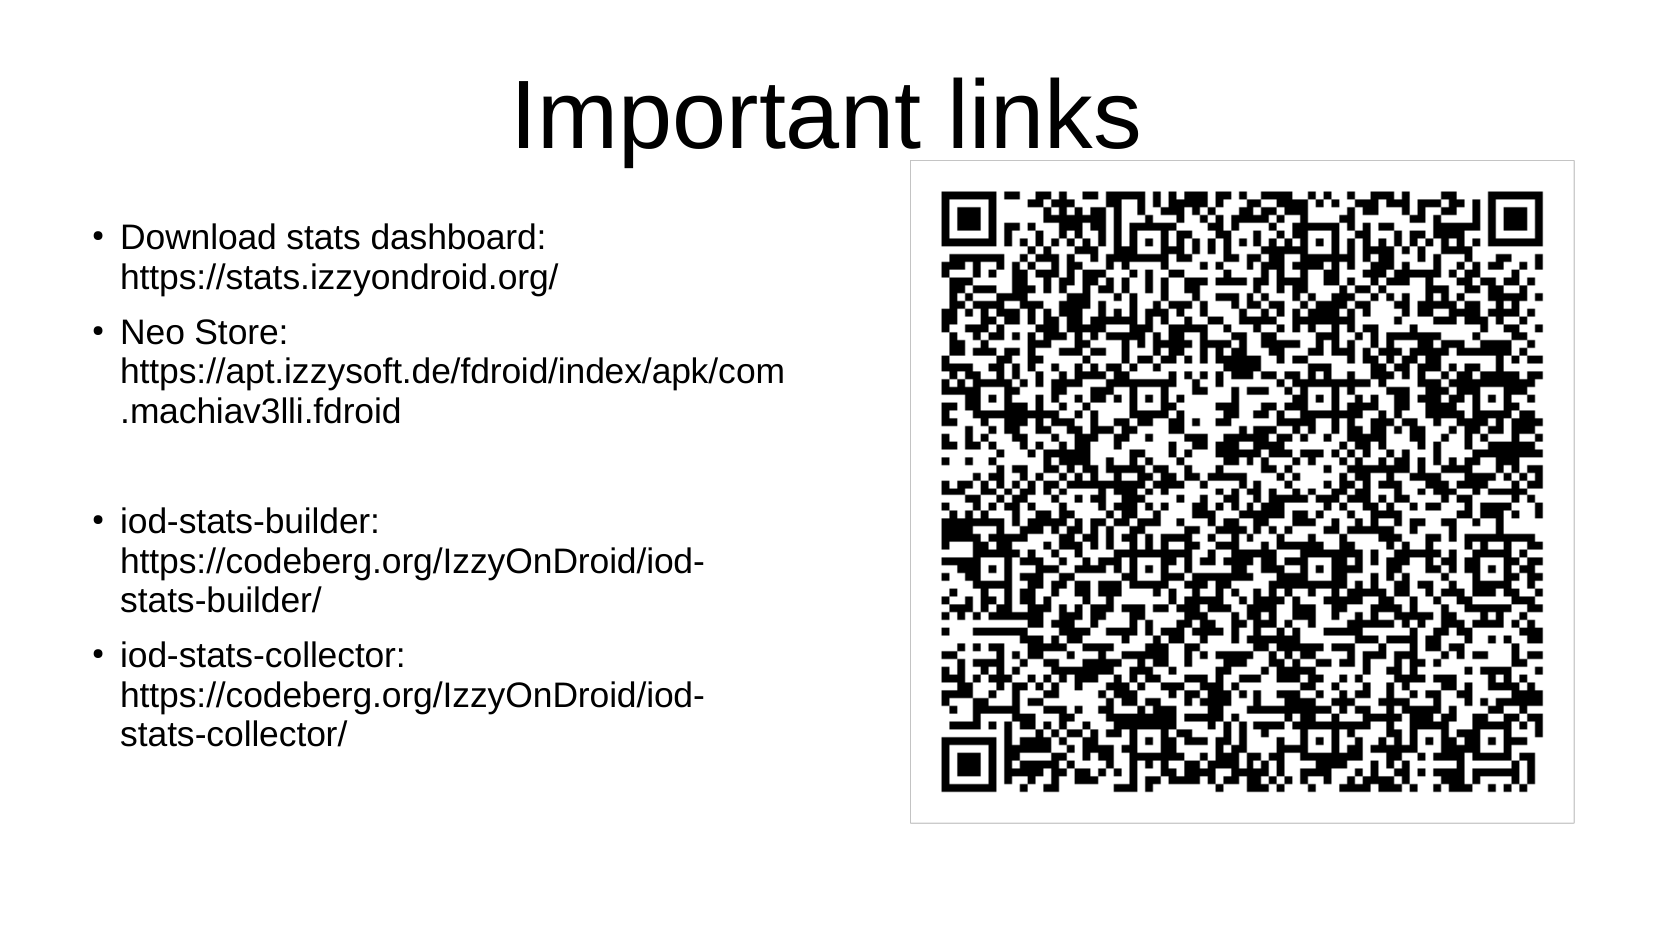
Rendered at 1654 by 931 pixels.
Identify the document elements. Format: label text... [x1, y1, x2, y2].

list Download stats dashboard: https://stats.izzyondroid.org/ Neo Store: https://apt.izzysoft.de/fdroid/index/apk/com.machiav3lli.fdroid iod-stats-builder: https://codeberg.org/IzzyOnDroid/iod-stats-builder/ iod-stats-collector: https://codeberg.org/IzzyOnDroid/iod-stats-collector/ [82, 217, 788, 758]
picture [909, 159, 1576, 826]
title Important links [82, 37, 1571, 193]
